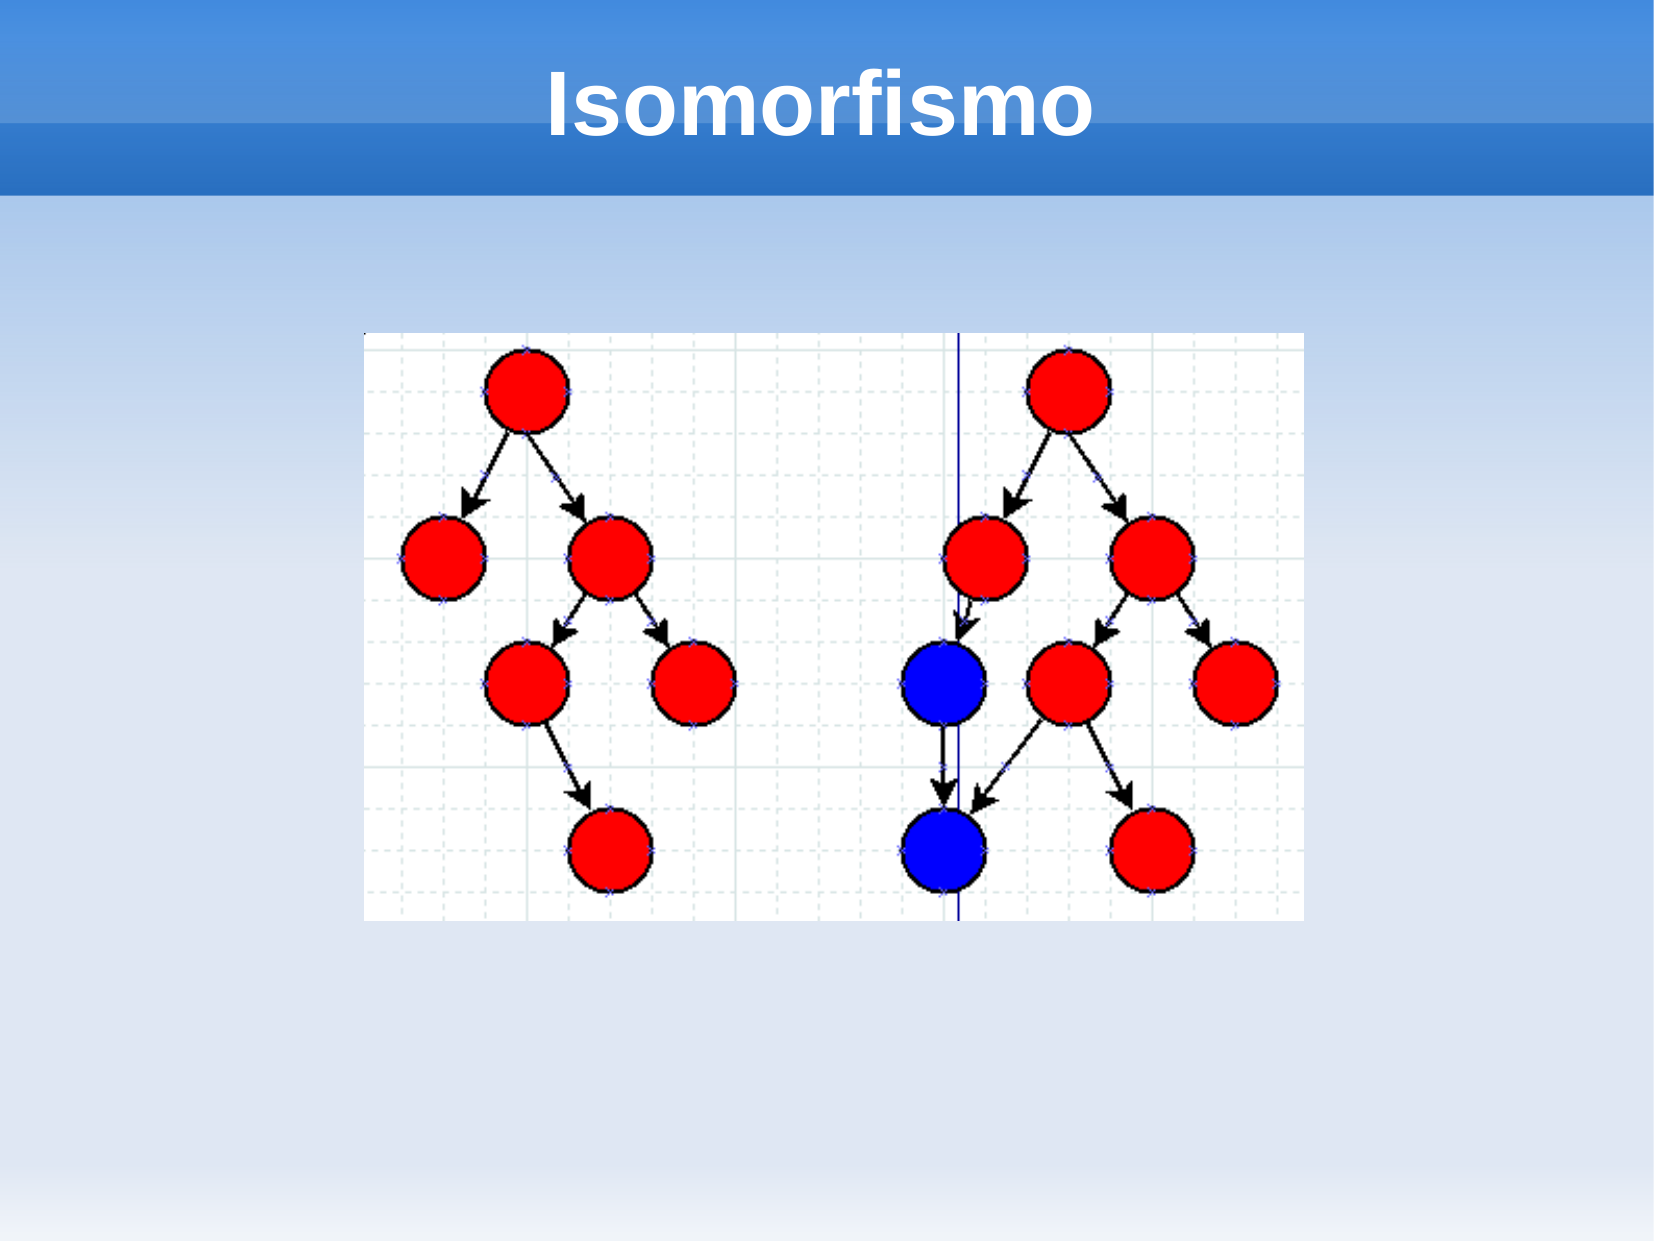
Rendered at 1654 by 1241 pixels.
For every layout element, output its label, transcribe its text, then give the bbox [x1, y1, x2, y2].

picture [0, 0, 1654, 1241]
title Isomorfismo [76, 7, 1565, 200]
